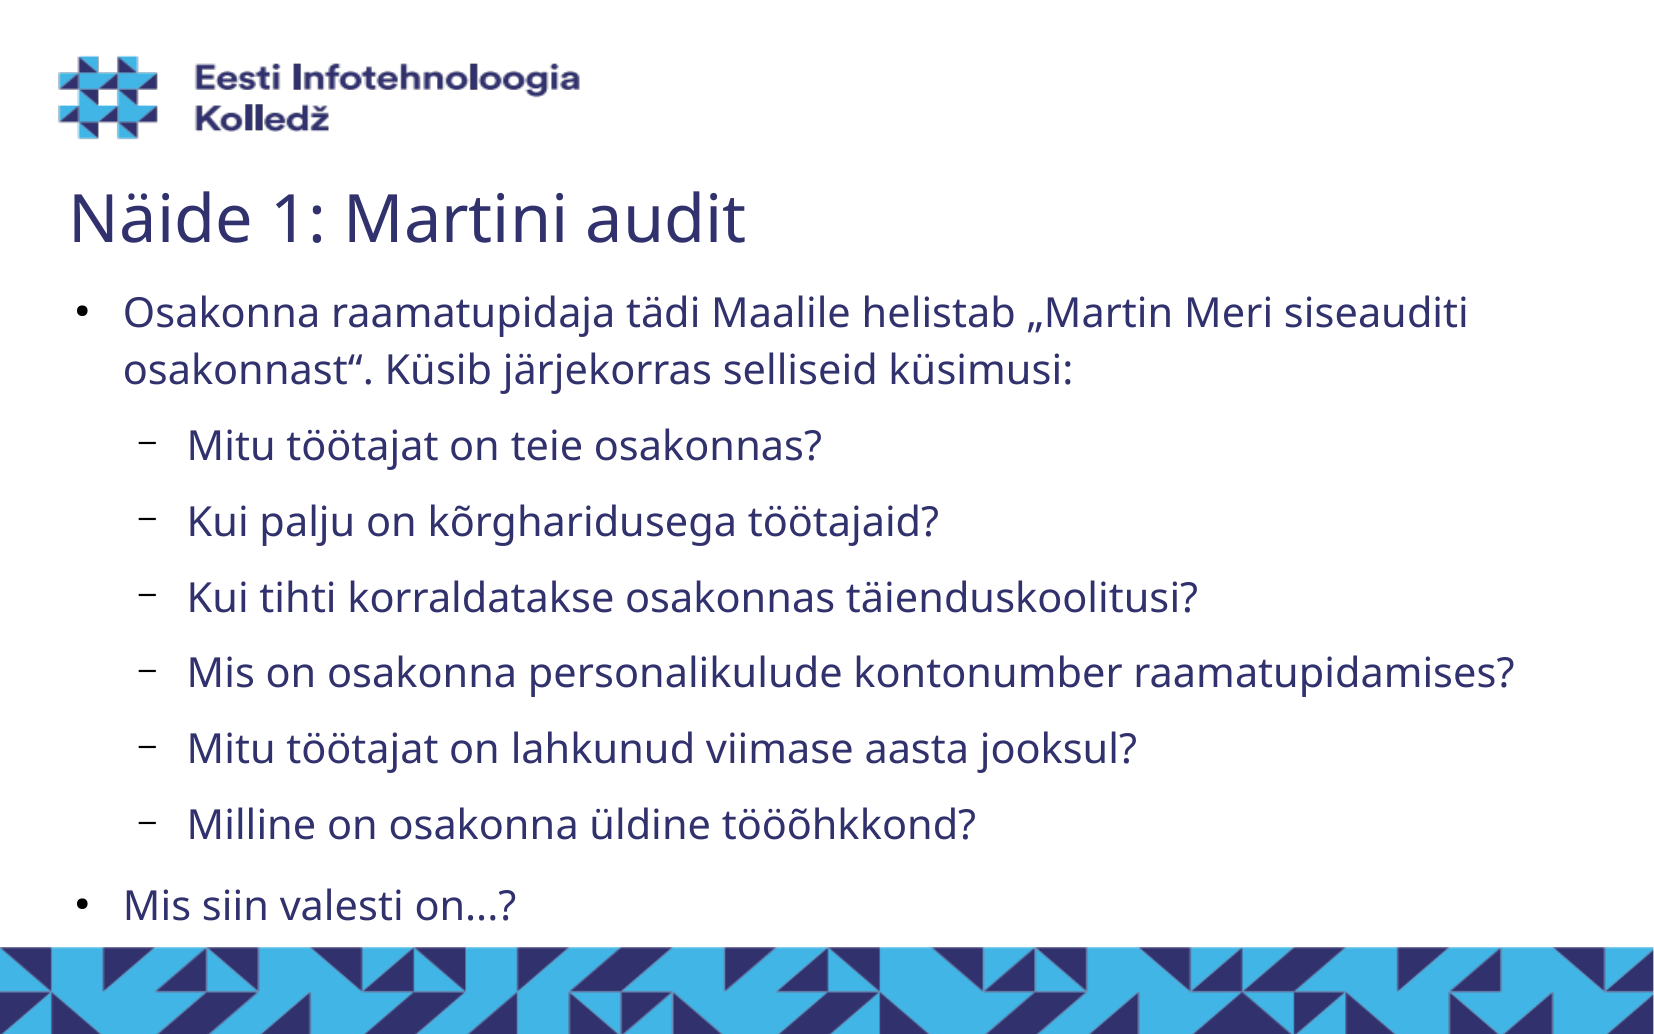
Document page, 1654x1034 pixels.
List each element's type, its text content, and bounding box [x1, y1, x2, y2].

list Osakonna raamatupidaja tädi Maalile helistab „Martin Meri siseauditi osakonnast“. Küsib järjekorras selliseid küsimusi: Mitu töötajat on teie osakonnas? Kui palju on kõrgharidusega töötajaid? Kui tihti korraldatakse osakonnas täienduskoolitusi? Mis on osakonna personalikulude kontonumber raamatupidamises? Mitu töötajat on lahkunud viimase aasta jooksul? Milline on osakonna üldine tööõhkkond? Mis siin valesti on...? [59, 283, 1595, 936]
title Näide 1: Martini audit [68, 147, 1536, 283]
